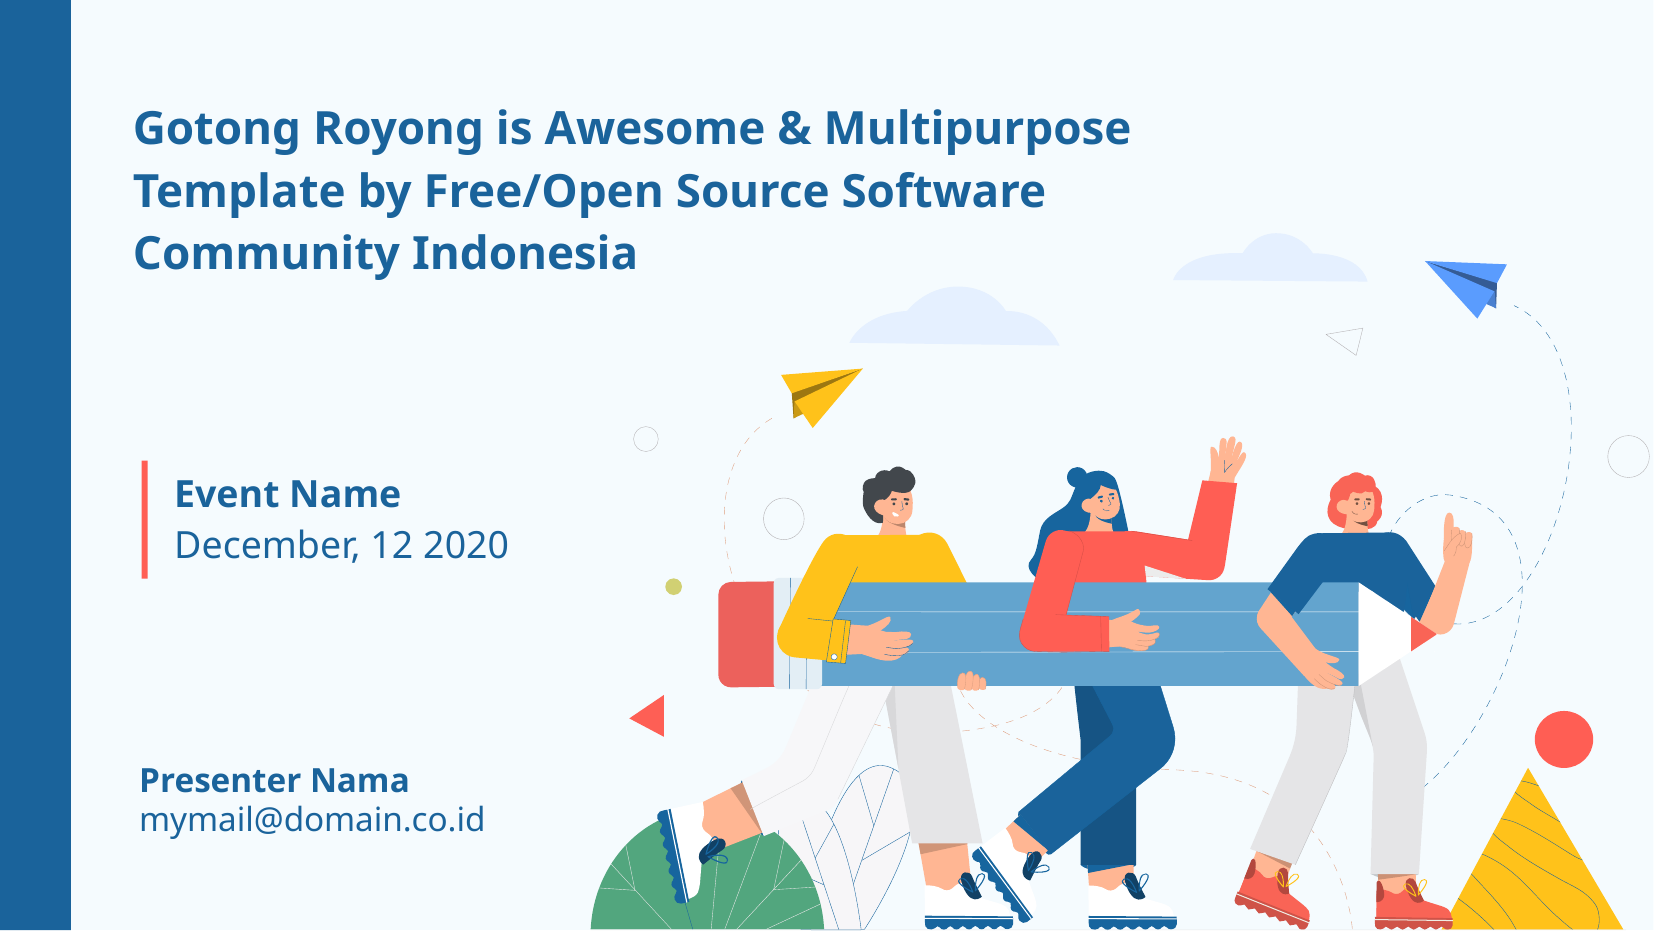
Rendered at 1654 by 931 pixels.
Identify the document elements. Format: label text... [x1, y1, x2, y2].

text_box Gotong Royong is Awesome & Multipurpose Template by Free/Open Source Software Community Indonesia [118, 88, 1258, 297]
text_box December, 12 2020 [159, 511, 538, 579]
text_box Presenter Nama [124, 750, 449, 788]
text_box mymail@domain.co.id [124, 788, 531, 851]
text_box Event Name [159, 460, 437, 511]
text_box [141, 460, 148, 579]
